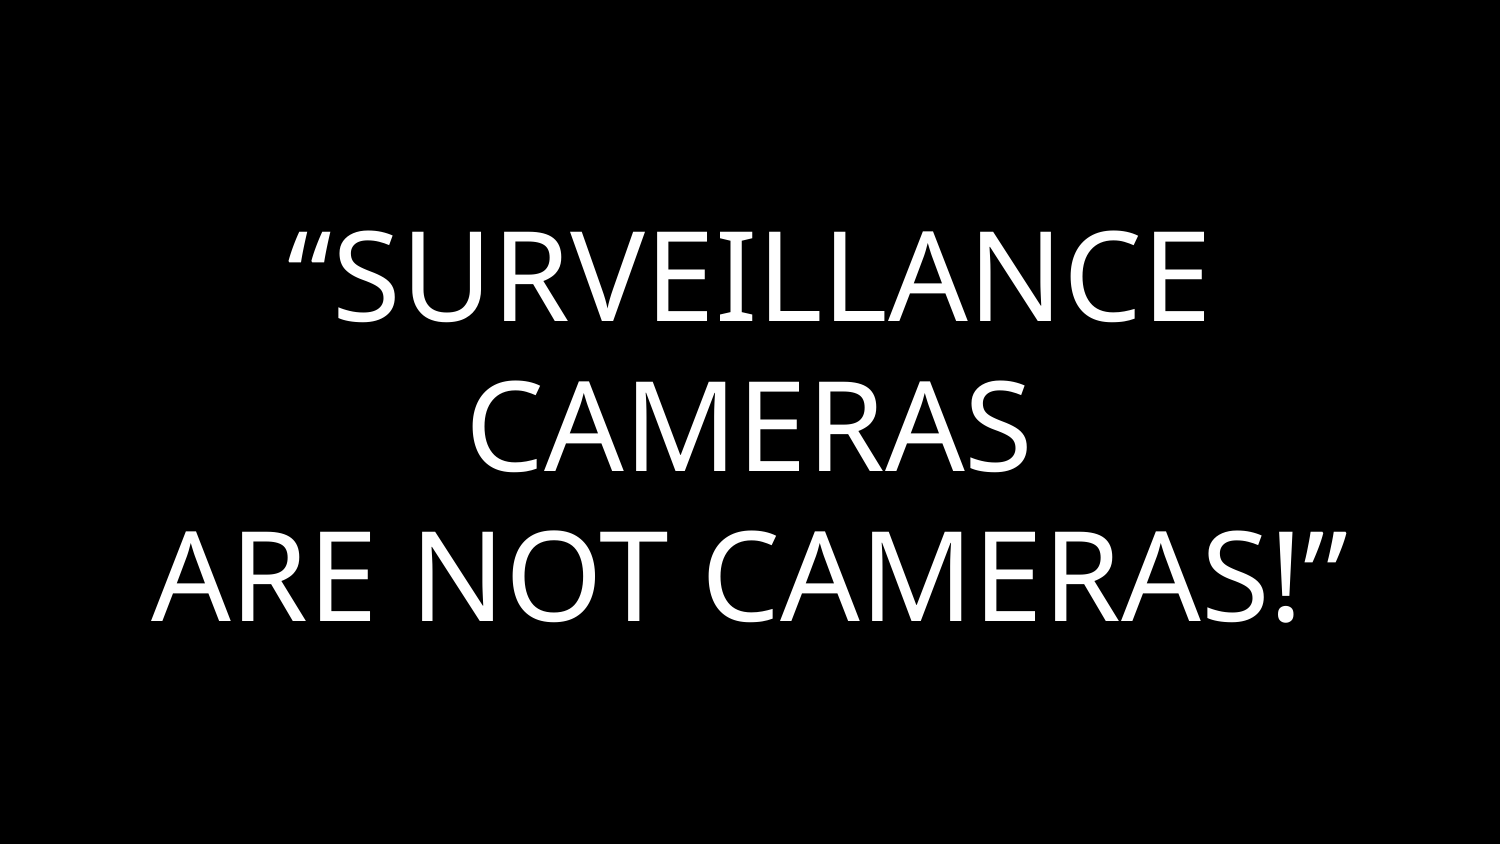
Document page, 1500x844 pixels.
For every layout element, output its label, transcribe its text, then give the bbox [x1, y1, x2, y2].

title “SURVEILLANCE CAMERAS ARE NOT CAMERAS!” [75, 154, 1425, 689]
